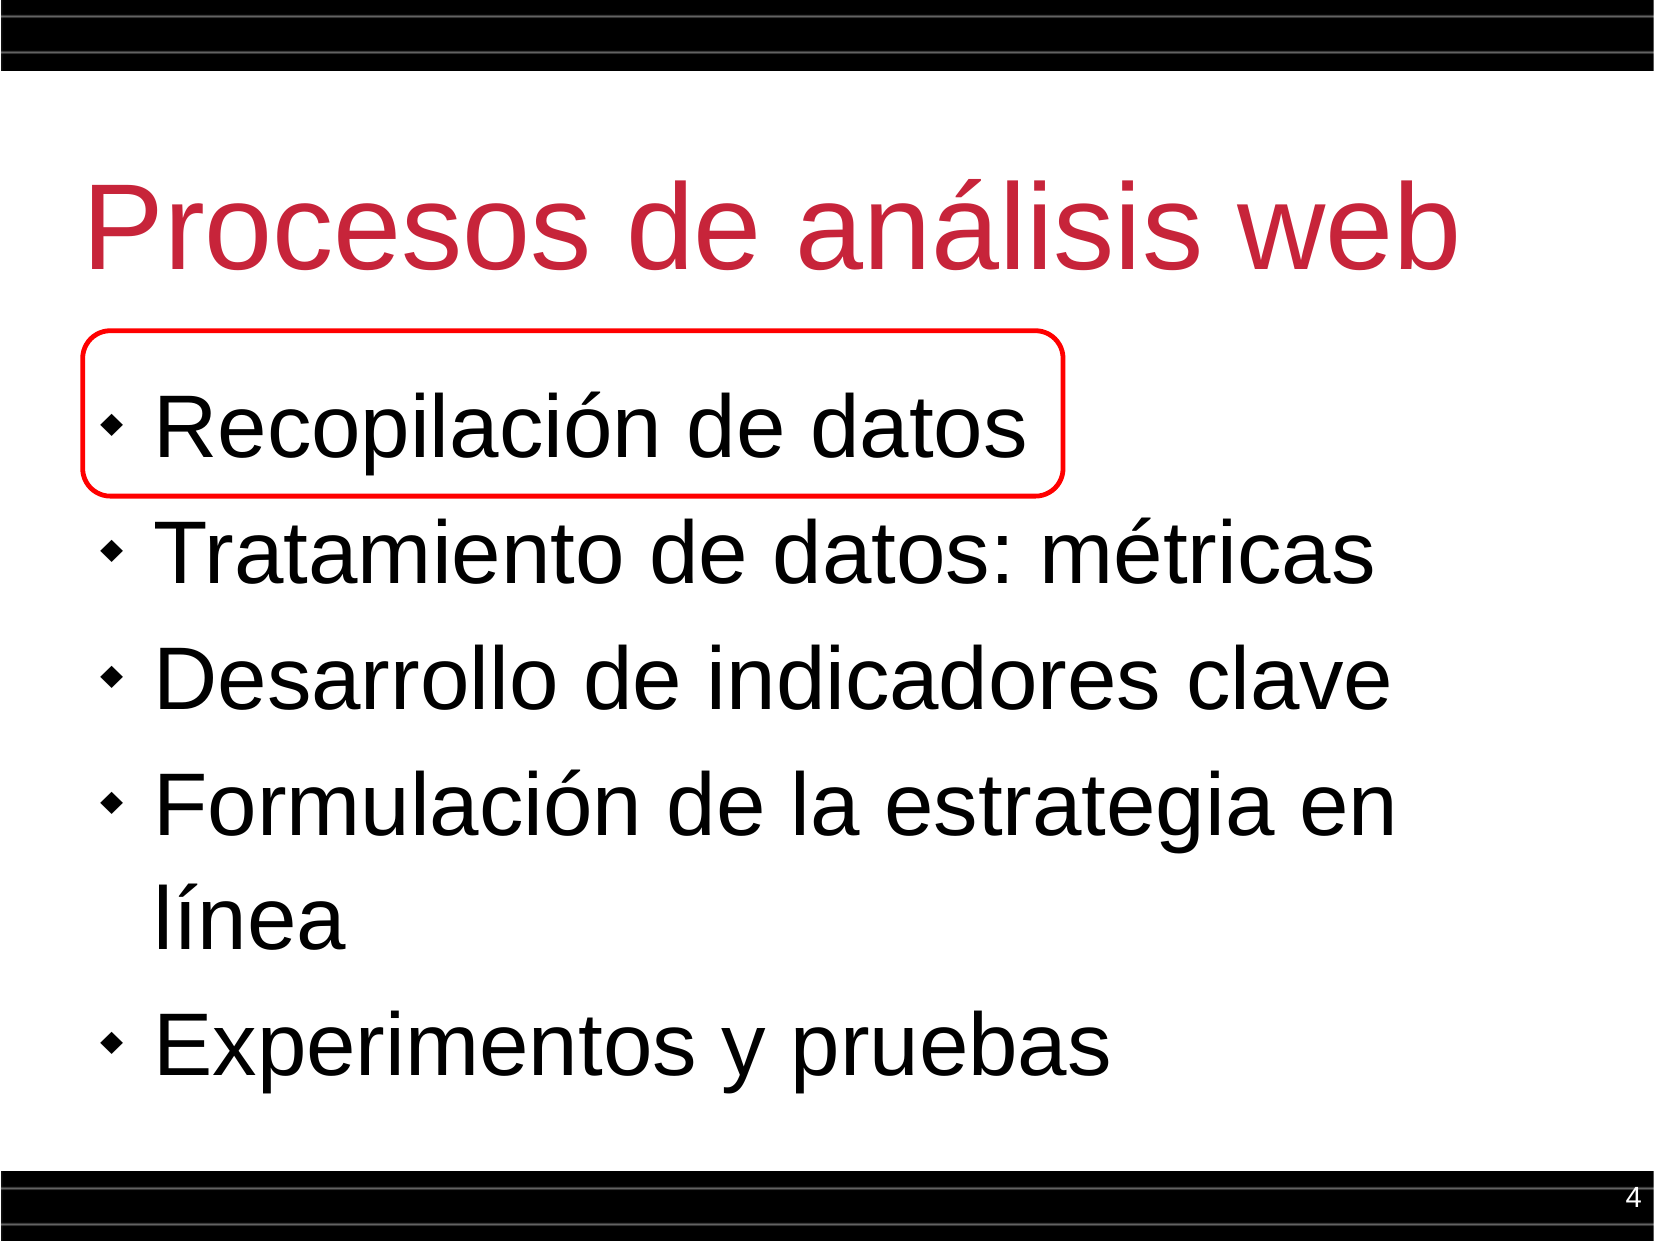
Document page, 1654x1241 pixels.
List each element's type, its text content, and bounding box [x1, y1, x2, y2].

list Recopilación de datos Tratamiento de datos: métricas Desarrollo de indicadores clave Formulación de la estrategia en línea Experimentos y pruebas [86, 362, 1060, 493]
picture [1, 0, 1654, 71]
title Procesos de análisis web [82, 123, 1571, 331]
picture [1, 1171, 1654, 1241]
list Recopilación de datos Tratamiento de datos: métricas Desarrollo de indicadores clave Formulación de la estrategia en línea Experimentos y pruebas [82, 362, 1571, 1111]
